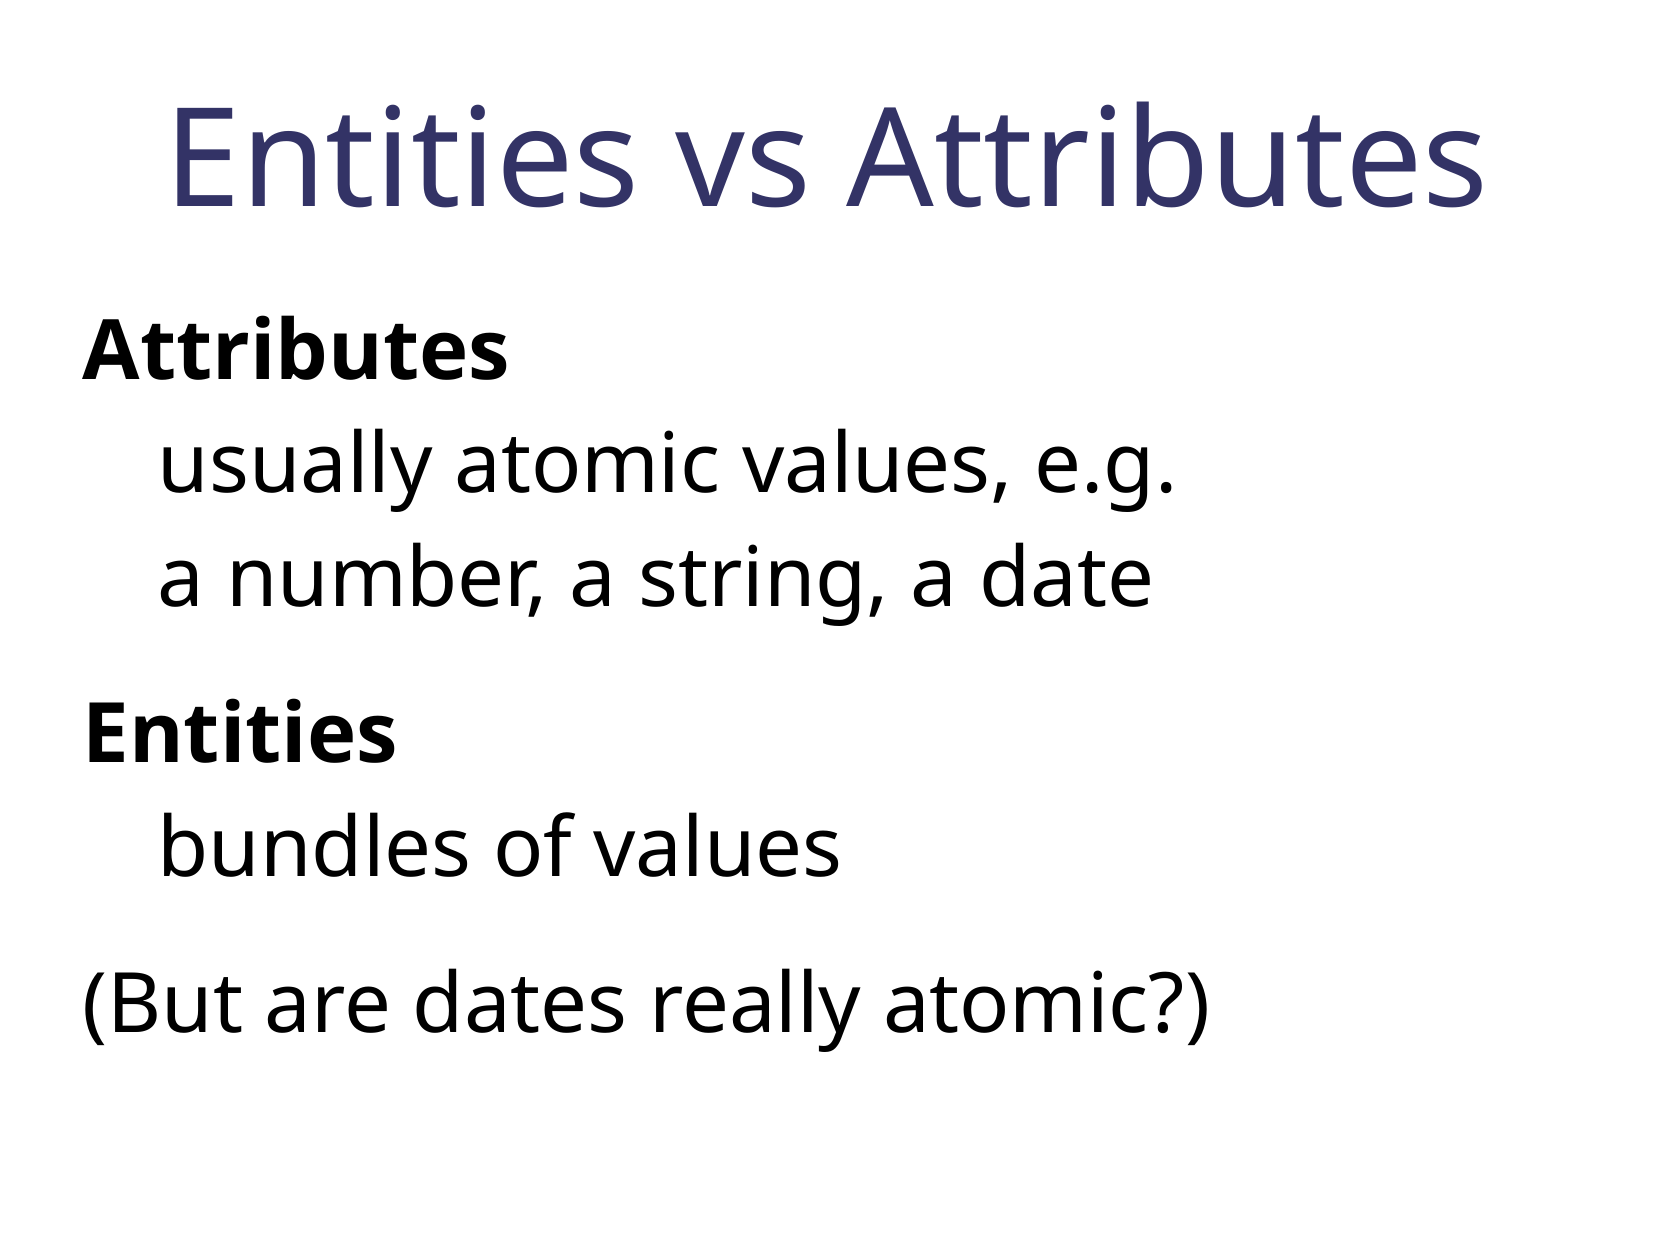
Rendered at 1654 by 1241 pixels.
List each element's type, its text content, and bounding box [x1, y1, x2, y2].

title Entities vs Attributes [82, 49, 1571, 257]
subtitle Attributes usually atomic values, e.g. a number, a string, a date Entities bundles of values (But are dates really atomic?) [82, 290, 1571, 1109]
